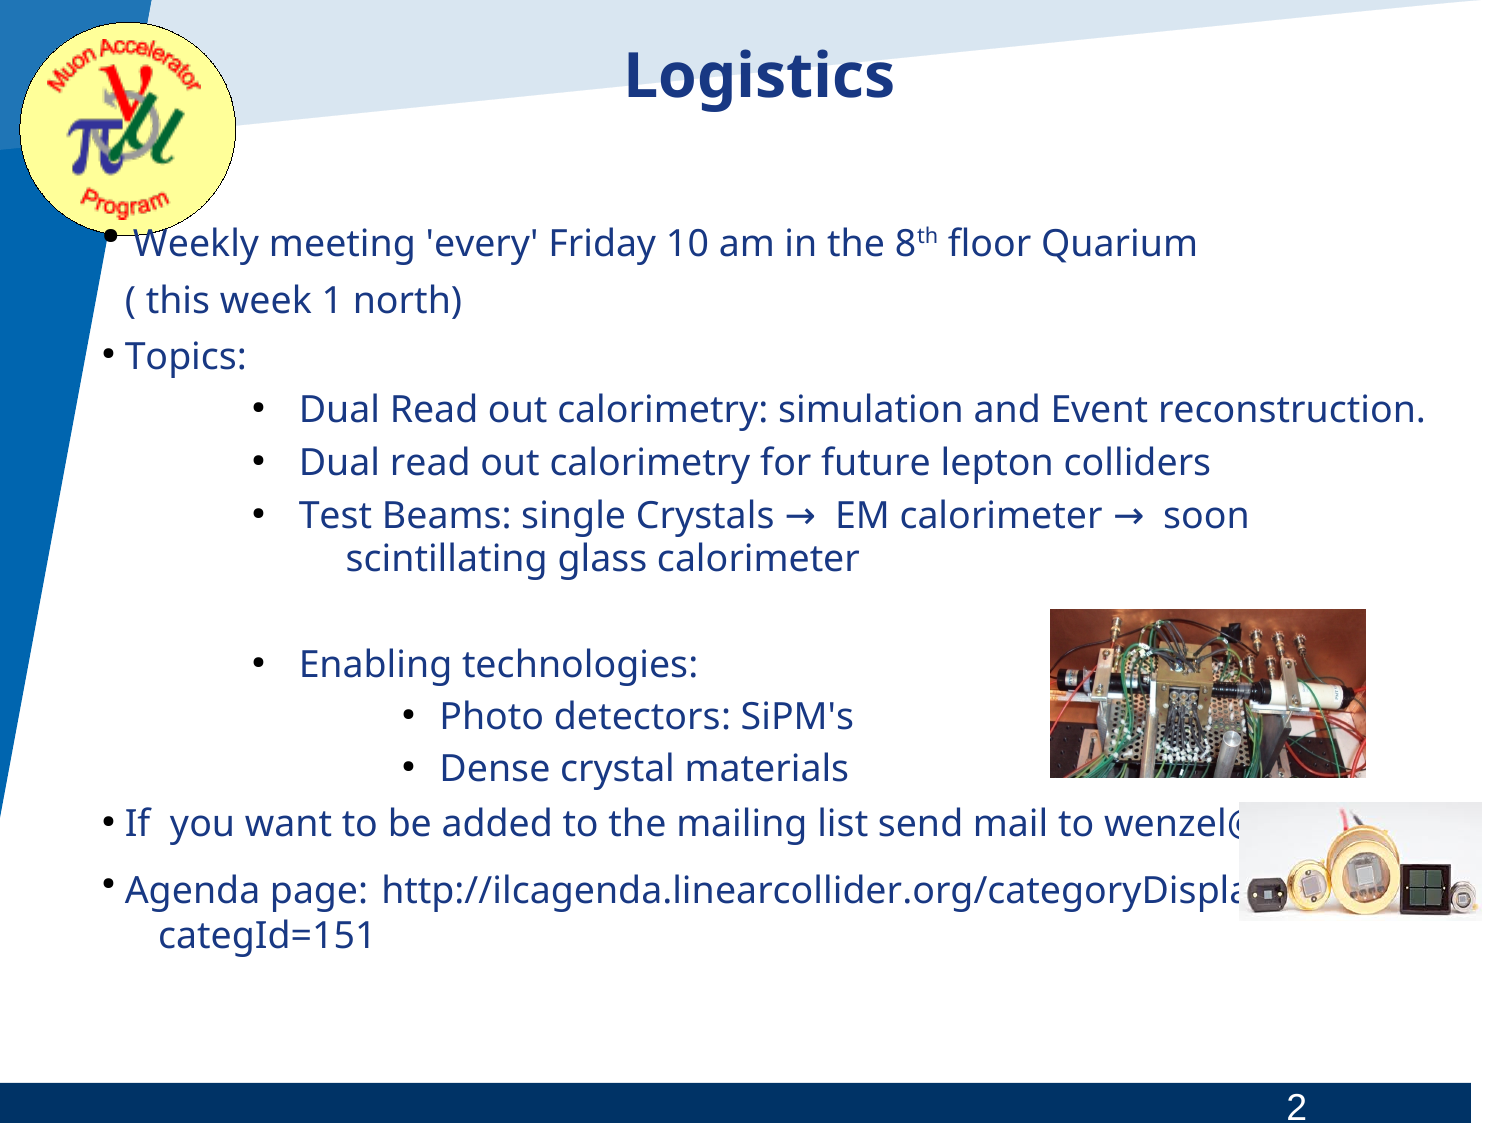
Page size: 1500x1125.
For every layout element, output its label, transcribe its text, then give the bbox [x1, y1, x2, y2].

picture [1239, 802, 1482, 921]
picture [1050, 609, 1366, 778]
title Logistics [167, 0, 1335, 163]
list Weekly meeting 'every' Friday 10 am in the 8th floor Quarium ( this week 1 north) Topics: Dual Read out calorimetry: simulation and Event reconstruction. Dual read out calorimetry for future lepton colliders Test Beams: single Crystals → EM calorimeter → soon scintillating glass calorimeter Enabling technologies: Photo detectors: SiPM's Dense crystal materials If you want to be added to the mailing list send mail to wenzel@fnal.gov Agenda page: http://ilcagenda.linearcollider.org/categoryDisplay.py?categId=151 [87, 202, 1463, 1125]
picture [47, 39, 201, 220]
